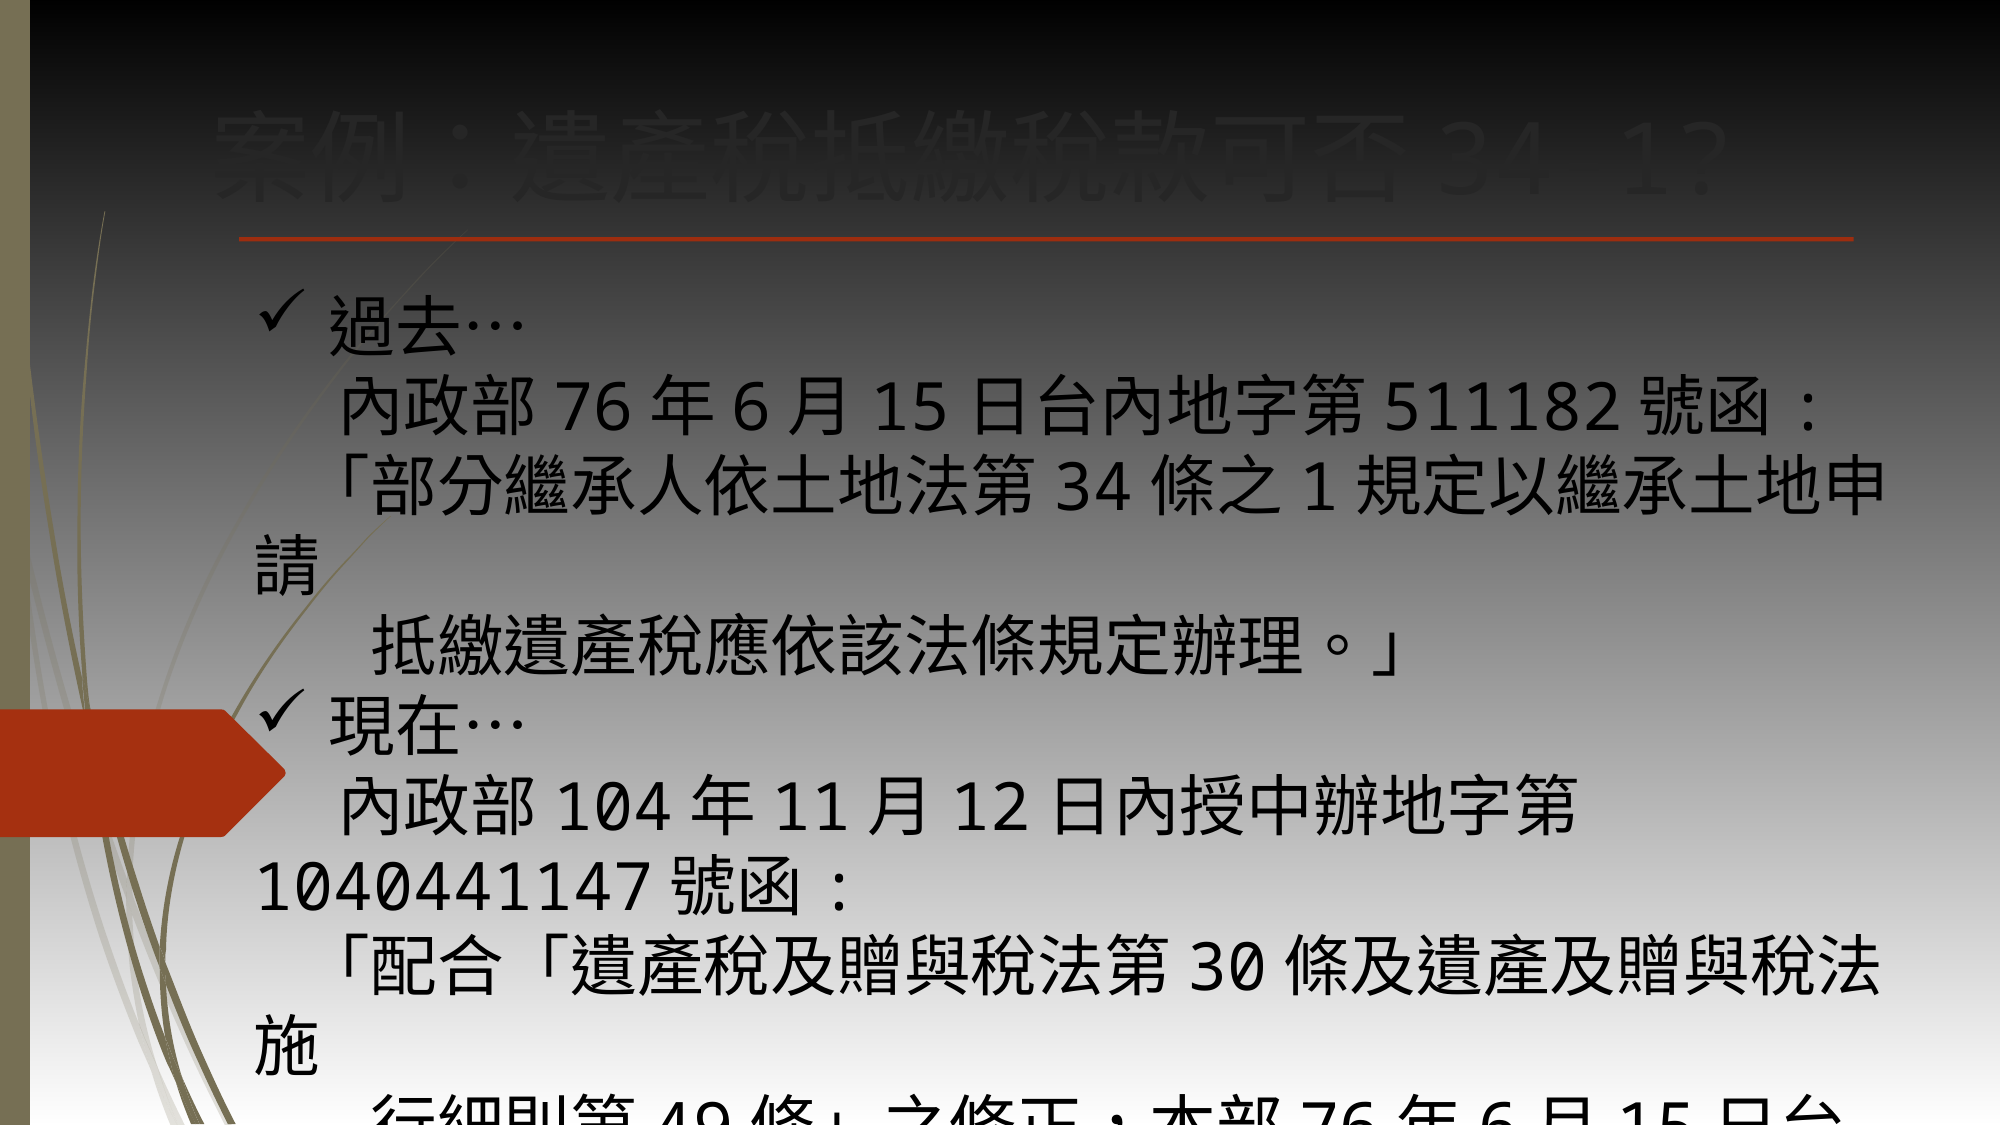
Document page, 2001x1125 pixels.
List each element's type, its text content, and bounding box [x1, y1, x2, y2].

text_box 過去… 內政部76年6月15日台內地字第511182號函: 「部分繼承人依土地法第34條之1規定以繼承土地申請 抵繳遺產稅應依該法條規定辦理。」 現在… 內政部104年11月12日內授中辦地字第1040441147號函: 「配合「遺產稅及贈與稅法第30條及遺產及贈與稅法施 行細則第49條」之修正，本部76年6月15日台內地字 第511182號函釋停止適用。」 [239, 276, 1928, 1125]
text_box 案例：遺產稅抵繳稅款可否34-1? [195, 86, 1880, 250]
